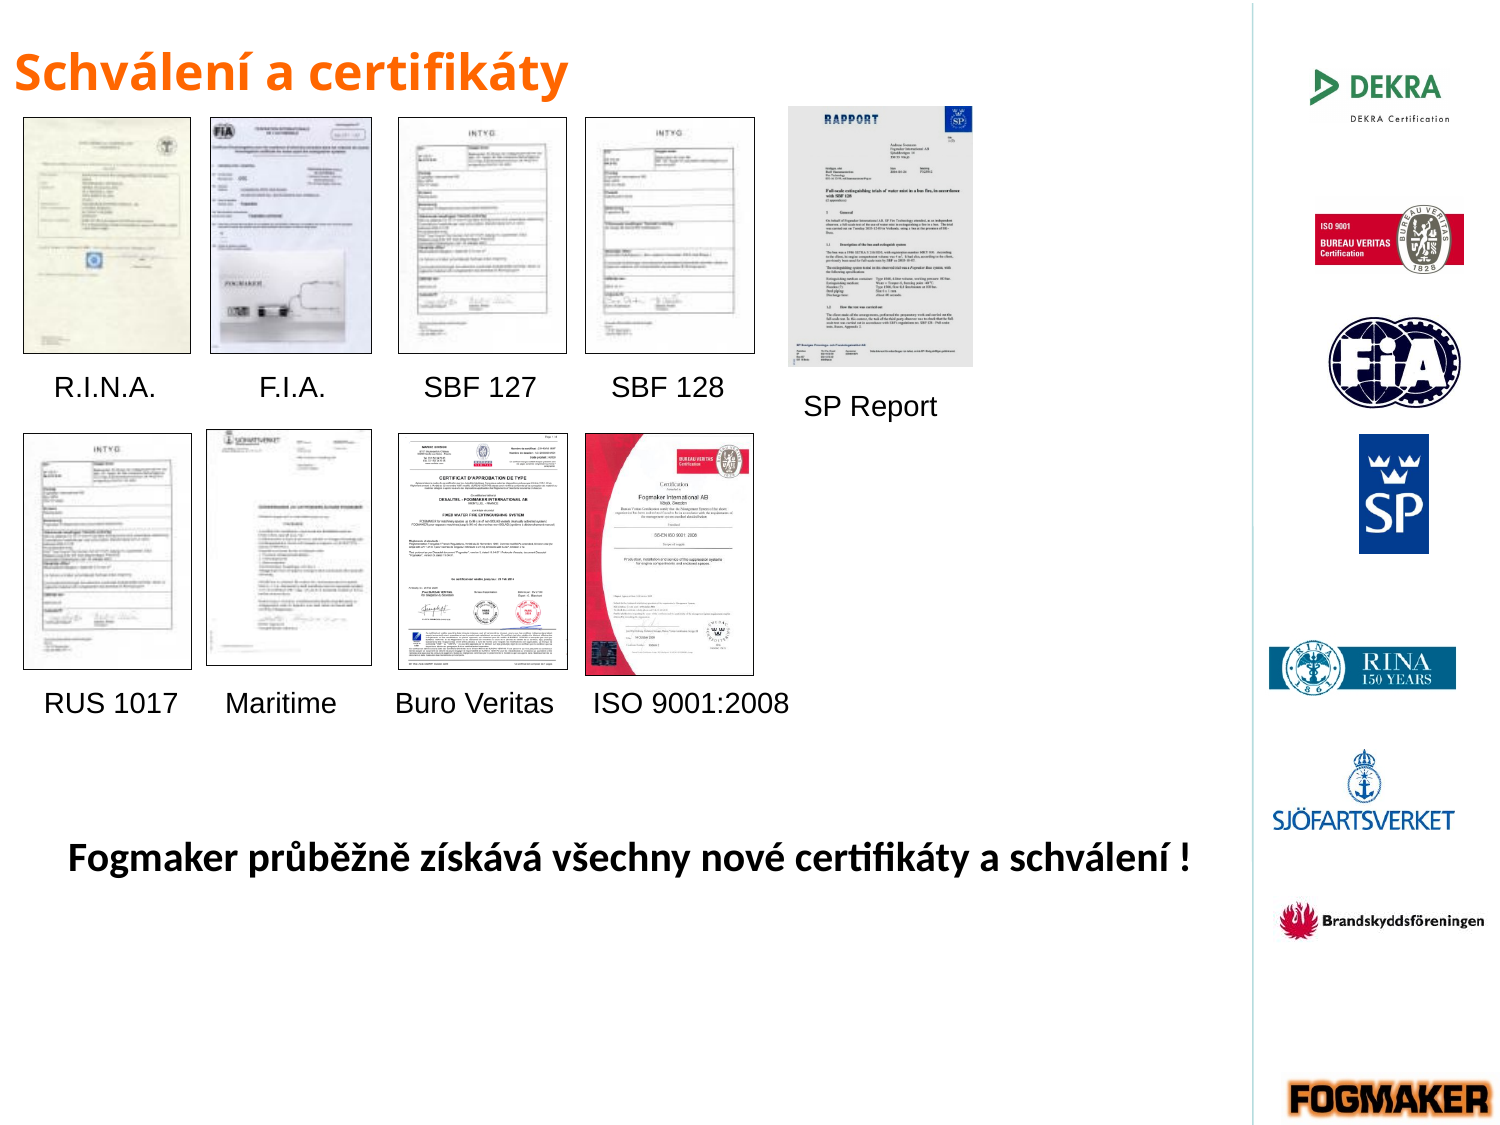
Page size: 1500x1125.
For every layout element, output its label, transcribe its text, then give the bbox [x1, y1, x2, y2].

text_box F.I.A. [210, 363, 375, 411]
picture [1327, 316, 1462, 409]
picture [1309, 68, 1450, 123]
text_box SBF 128 [585, 363, 750, 411]
text_box R.I.N.A. [23, 363, 188, 411]
picture [398, 433, 568, 670]
text_box RUS 1017 [23, 679, 199, 728]
picture [1359, 434, 1429, 554]
text_box Fogmaker průběžně získává všechny nové certifikáty a schválení ! [53, 822, 1235, 888]
picture [1273, 749, 1455, 830]
picture [23, 117, 191, 354]
text_box ISO 9001:2008 [574, 679, 809, 728]
picture [1273, 896, 1490, 944]
text_box Schválení a certifikáty [0, 29, 585, 113]
picture [585, 433, 754, 676]
picture [1254, 633, 1469, 703]
picture [206, 429, 372, 666]
picture [585, 117, 755, 354]
picture [398, 117, 567, 354]
text_box SP Report [788, 383, 953, 464]
picture [210, 117, 372, 354]
text_box Buro Veritas [375, 679, 574, 728]
picture [1315, 196, 1464, 274]
picture [1281, 1072, 1500, 1125]
picture [788, 106, 973, 367]
picture [23, 433, 192, 670]
text_box SBF 127 [398, 363, 563, 411]
text_box Maritime [199, 679, 364, 728]
